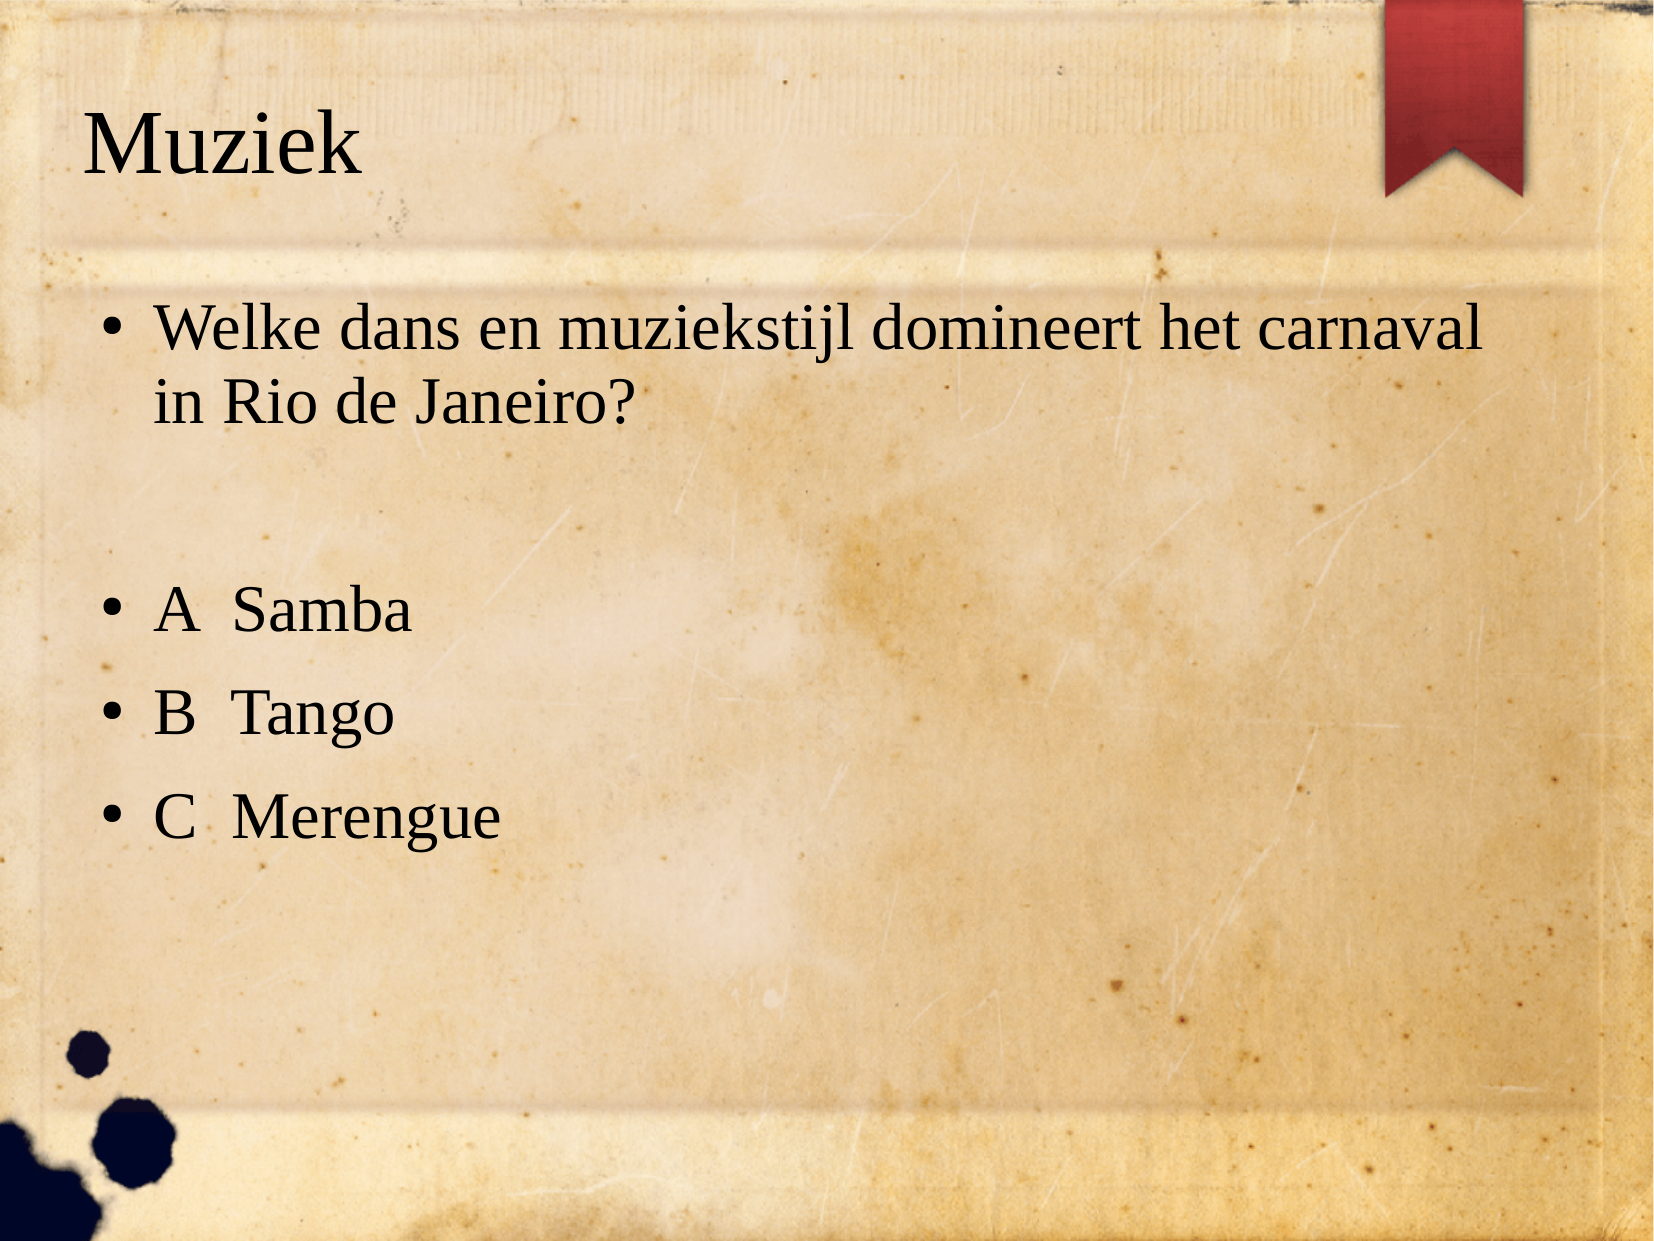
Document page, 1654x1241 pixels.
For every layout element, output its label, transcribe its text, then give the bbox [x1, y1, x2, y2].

picture [0, 0, 1654, 1241]
list Welke dans en muziekstijl domineert het carnaval in Rio de Janeiro? A Samba B Tango C Merengue [82, 290, 1538, 1010]
title Muziek [82, 49, 1347, 237]
